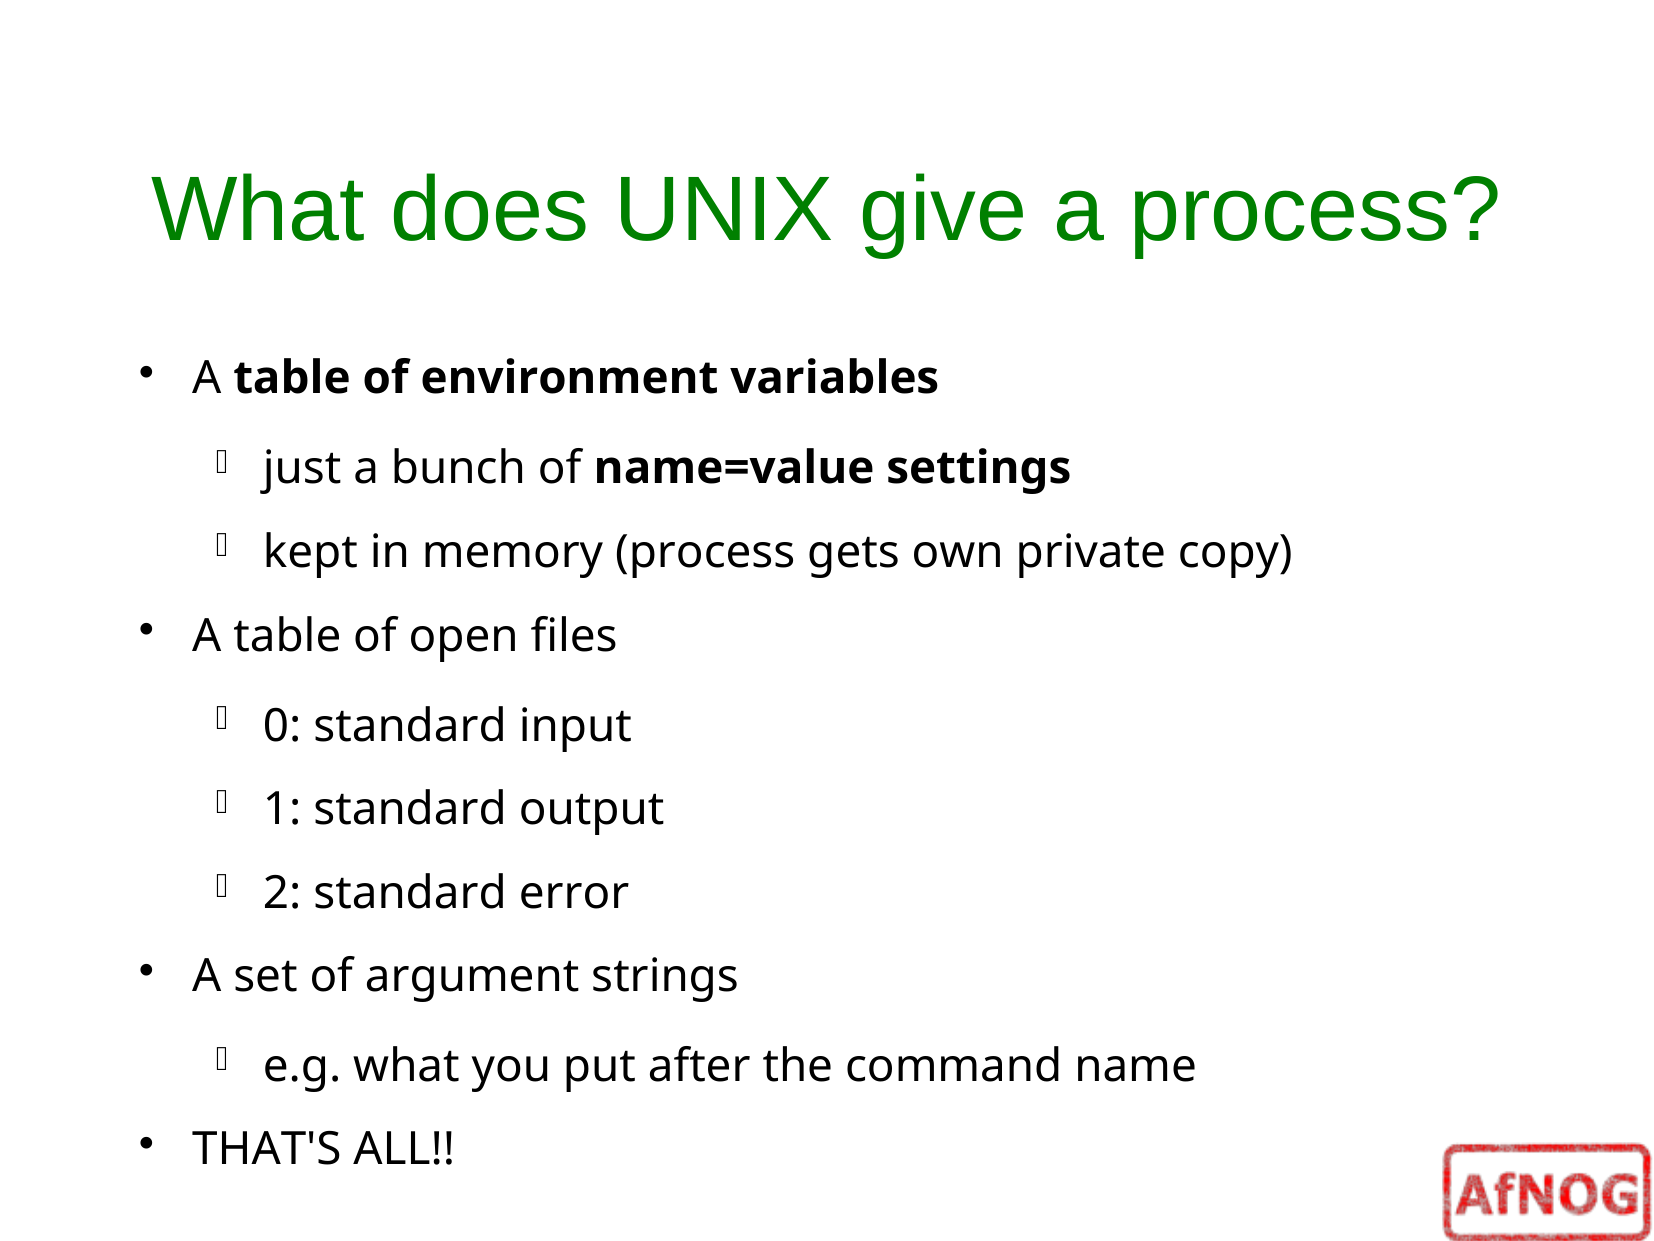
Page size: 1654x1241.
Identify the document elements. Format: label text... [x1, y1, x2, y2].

picture [1534, 1141, 1654, 1241]
title What does UNIX give a process? [121, 67, 1534, 344]
list A table of environment variables just a bunch of name=value settings kept in memory (process gets own private copy)‏ A table of open files 0: standard input 1: standard output 2: standard error A set of argument strings e.g. what you put after the command name THAT'S ALL!! [121, 344, 1534, 1241]
